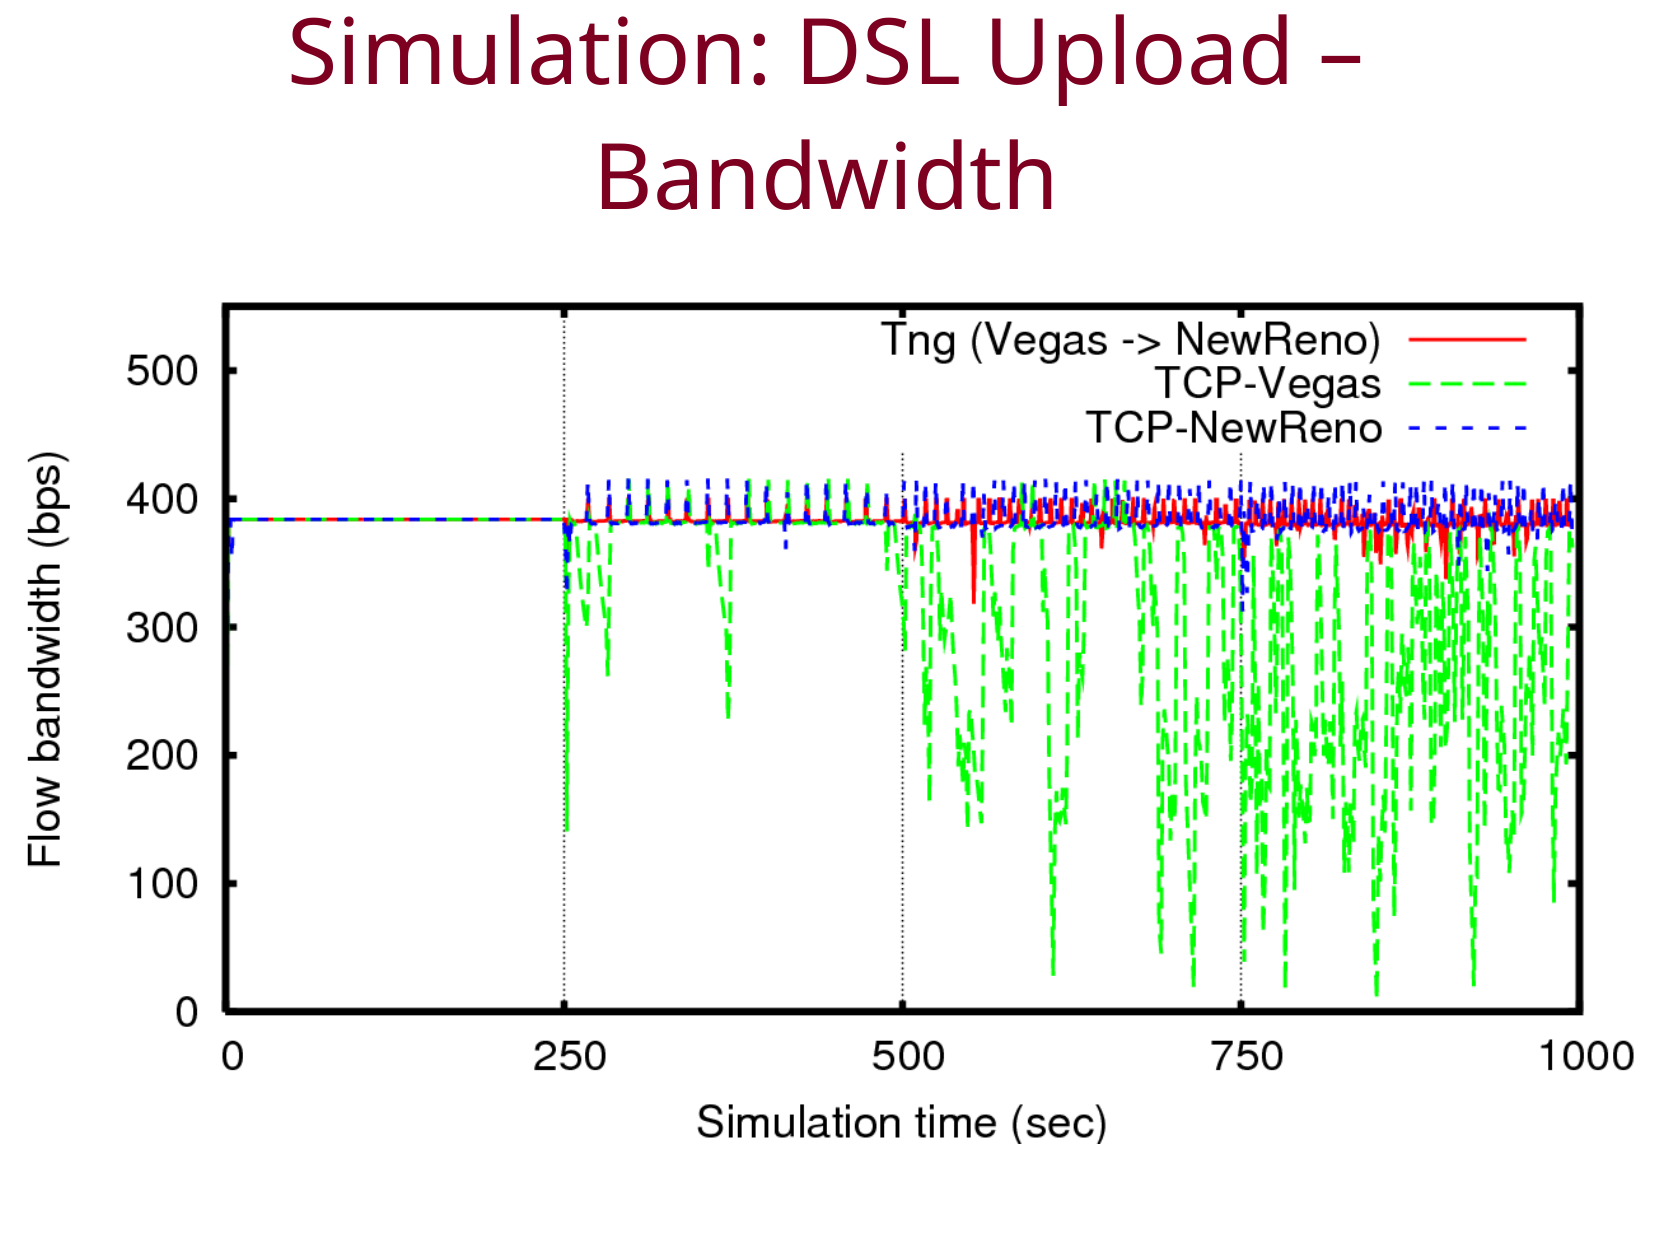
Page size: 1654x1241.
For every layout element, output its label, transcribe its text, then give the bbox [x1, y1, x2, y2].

title Simulation: DSL Upload – Bandwidth [82, 8, 1571, 216]
picture [0, 253, 1654, 1144]
